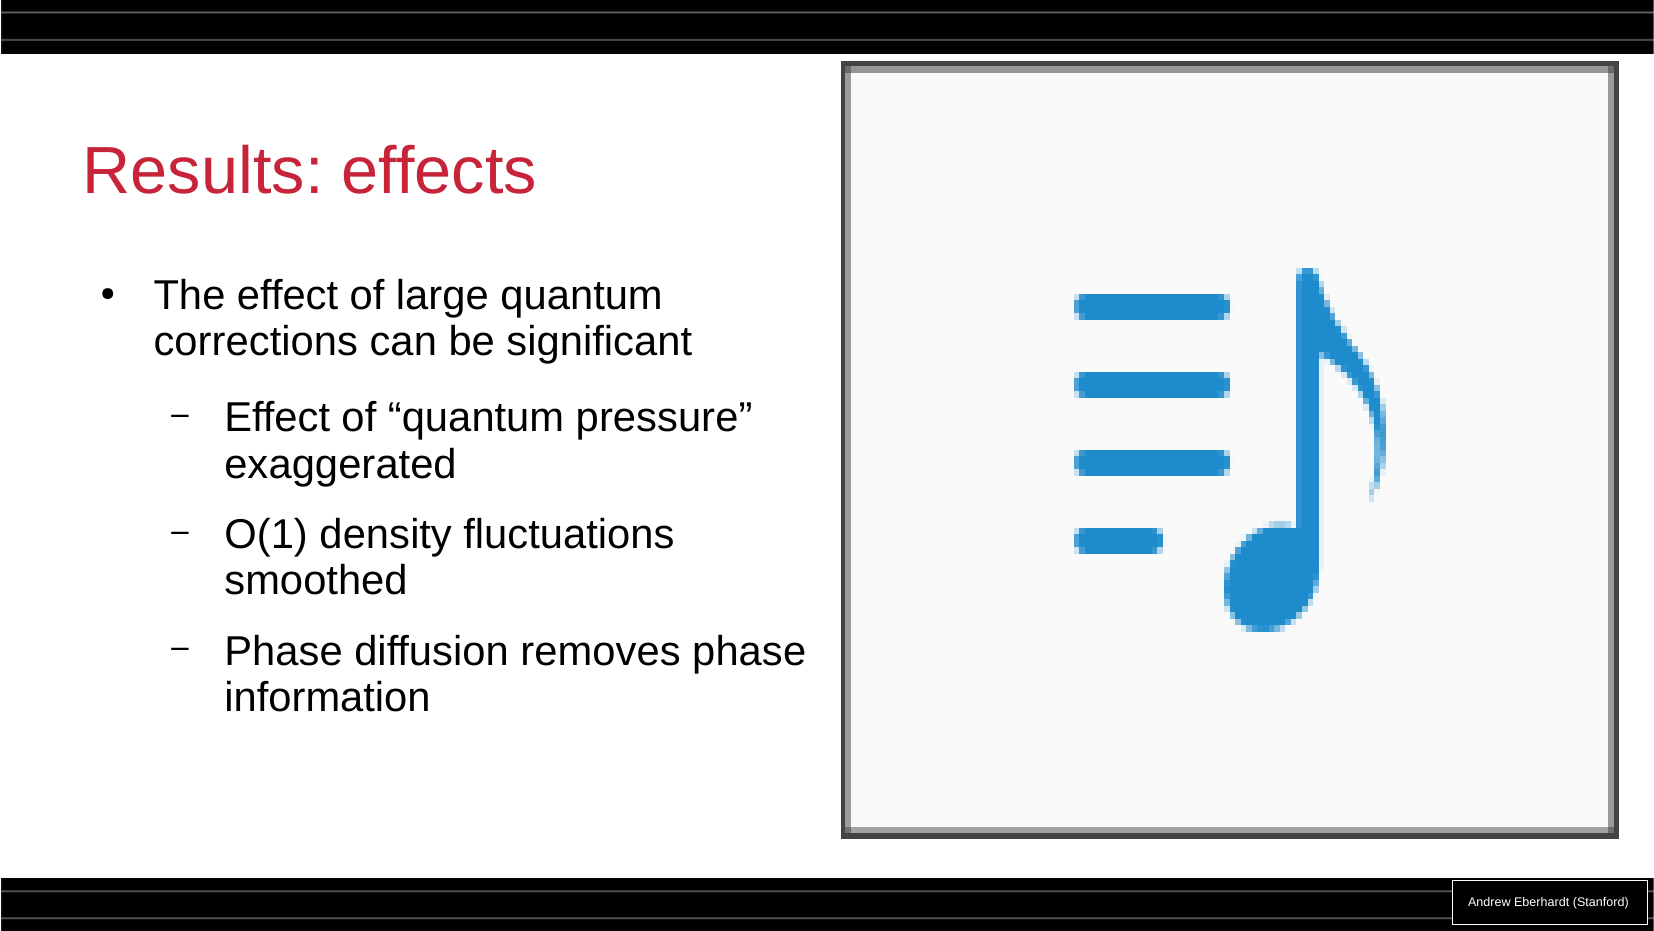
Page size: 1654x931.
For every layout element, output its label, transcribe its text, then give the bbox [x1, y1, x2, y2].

text_box [840, 60, 1621, 841]
picture [1, 878, 1654, 931]
picture [1, 0, 1654, 54]
text_box Andrew Eberhardt (Stanford) [1452, 880, 1648, 925]
title Results: effects [82, 92, 840, 249]
list The effect of large quantum corrections can be significant Effect of “quantum pressure” exaggerated O(1) density fluctuations smoothed Phase diffusion removes phase information [82, 271, 826, 851]
